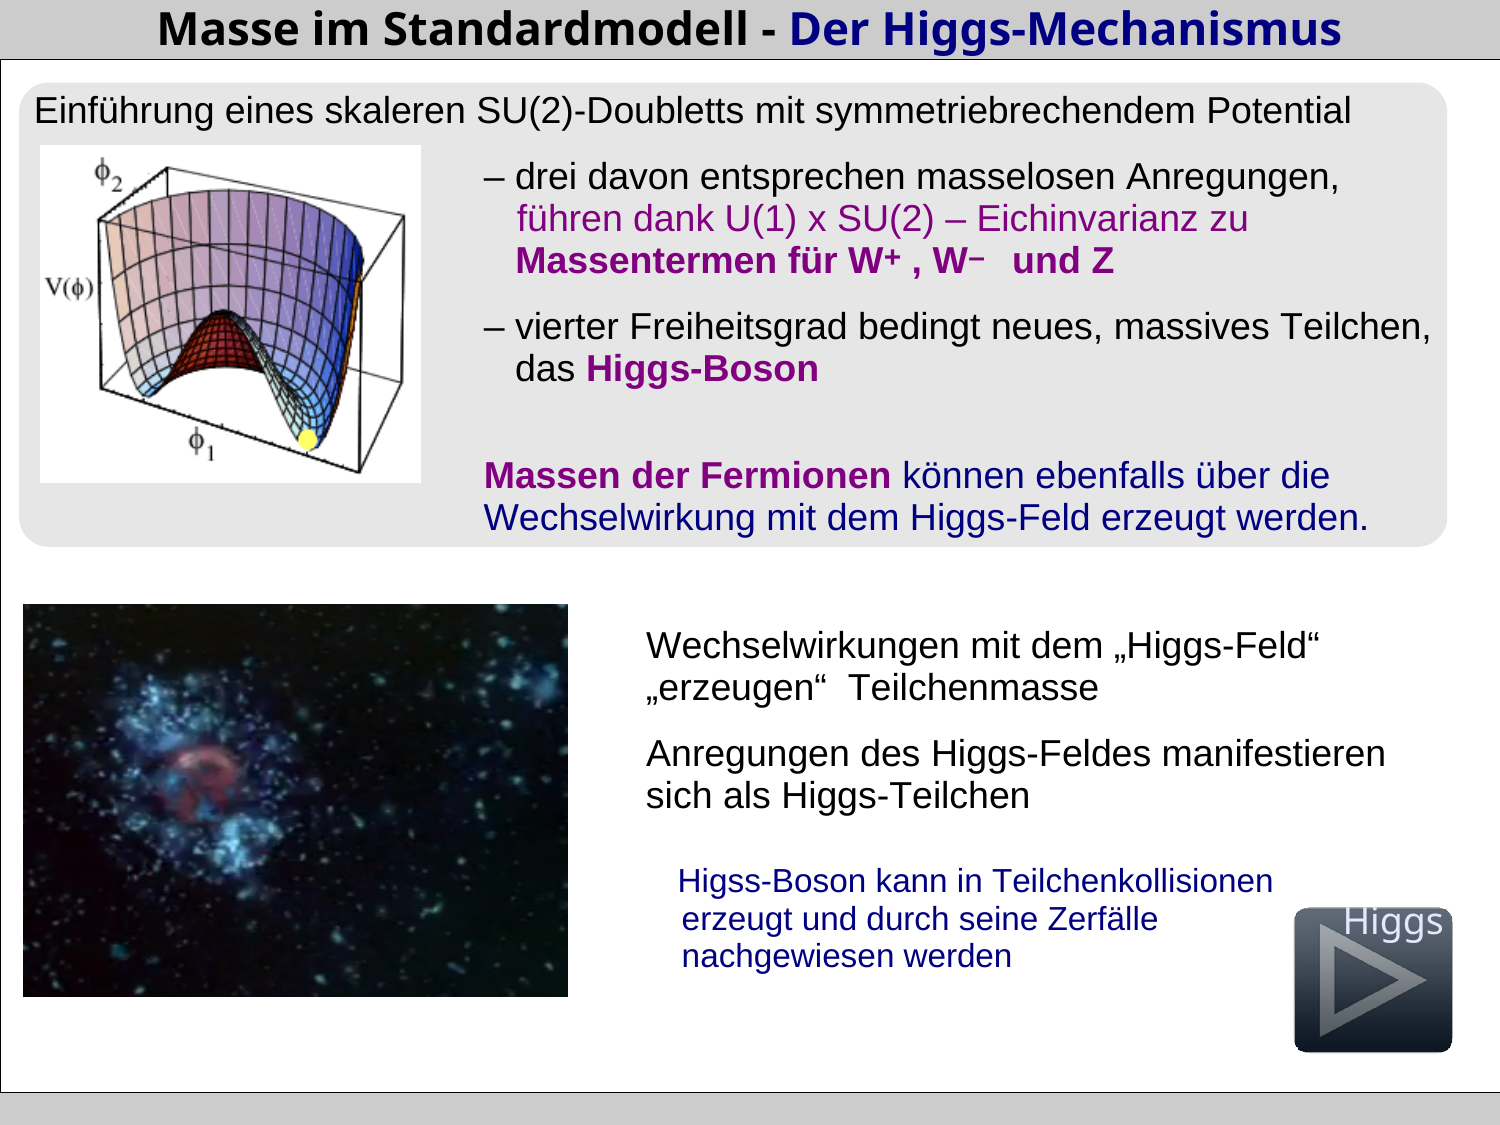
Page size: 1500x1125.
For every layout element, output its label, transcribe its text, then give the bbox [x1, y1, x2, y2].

text_box Wechselwirkungen mit dem „Higgs-Feld“ „erzeugen“ Teilchenmasse Anregungen des Higgs-Feldes manifestieren sich als Higgs-Teilchen Higss-Boson kann in Teilchenkollisionen erzeugt und durch seine Zerfälle nachgewiesen werden [620, 617, 1402, 982]
picture [23, 604, 568, 997]
title Masse im Standardmodell - Der Higgs-Mechanismus [0, 0, 1499, 70]
picture [40, 145, 421, 483]
text_box Einführung eines skaleren SU(2)-Doubletts mit symmetriebrechendem Potential – drei davon entsprechen masselosen Anregungen, führen dank U(1) x SU(2) – Eichinvarianz zu Massentermen für W+ , W– und Z – vierter Freiheitsgrad bedingt neues, massives Teilchen, das Higgs-Boson Massen der Fermionen können ebenfalls über die Wechselwirkung mit dem Higgs-Feld erzeugt werden. [19, 82, 1448, 547]
title Higgs [1402, 898, 1452, 942]
picture [1279, 894, 1467, 1066]
